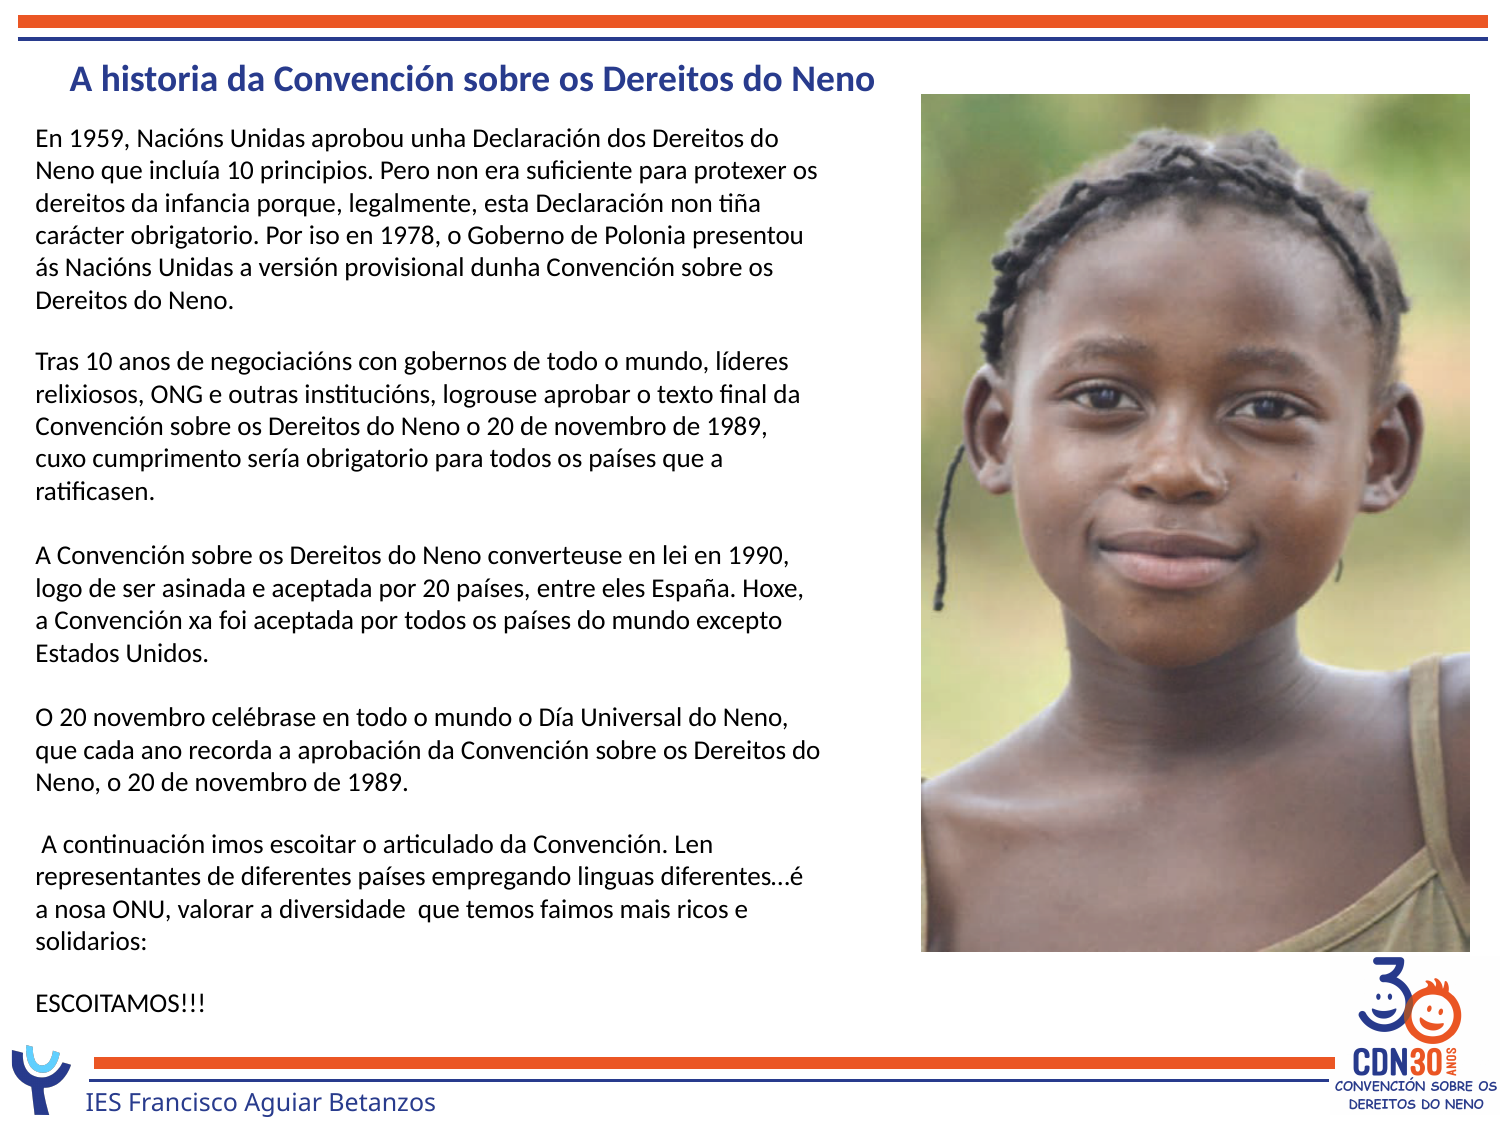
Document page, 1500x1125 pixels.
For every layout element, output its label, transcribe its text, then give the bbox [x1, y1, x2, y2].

picture [921, 94, 1470, 952]
picture [1330, 956, 1500, 1115]
picture [11, 1045, 71, 1115]
title A historia da Convención sobre os Dereitos do Neno [24, 33, 922, 152]
list En 1959, Nacións Unidas aprobou unha Declaración dos Dereitos do Neno que incluía 10 principios. Pero non era suficiente para protexer os dereitos da infancia porque, legalmente, esta Declaración non tiña carácter obrigatorio. Por iso en 1978, o Goberno de Polonia presentou ás Nacións Unidas a versión provisional dunha Convención sobre os Dereitos do Neno. Tras 10 anos de negociacións con gobernos de todo o mundo, líderes relixiosos, ONG e outras institucións, logrouse aprobar o texto final da Convención sobre os Dereitos do Neno o 20 de novembro de 1989, cuxo cumprimento sería obrigatorio para todos os países que a ratificasen. A Convención sobre os Dereitos do Neno converteuse en lei en 1990, logo de ser asinada e aceptada por 20 países, entre eles España. Hoxe, a Convención xa foi aceptada por todos os países do mundo excepto Estados Unidos. O 20 novembro celébrase en todo o mundo o Día Universal do Neno, que cada ano recorda a aprobación da Convención sobre os Dereitos do Neno, o 20 de novembro de 1989. A continuación imos escoitar o articulado da Convención. Len representantes de diferentes países empregando linguas diferentes…é a nosa ONU, valorar a diversidade que temos faimos mais ricos e solidarios: ESCOITAMOS!!! [35, 120, 823, 1060]
